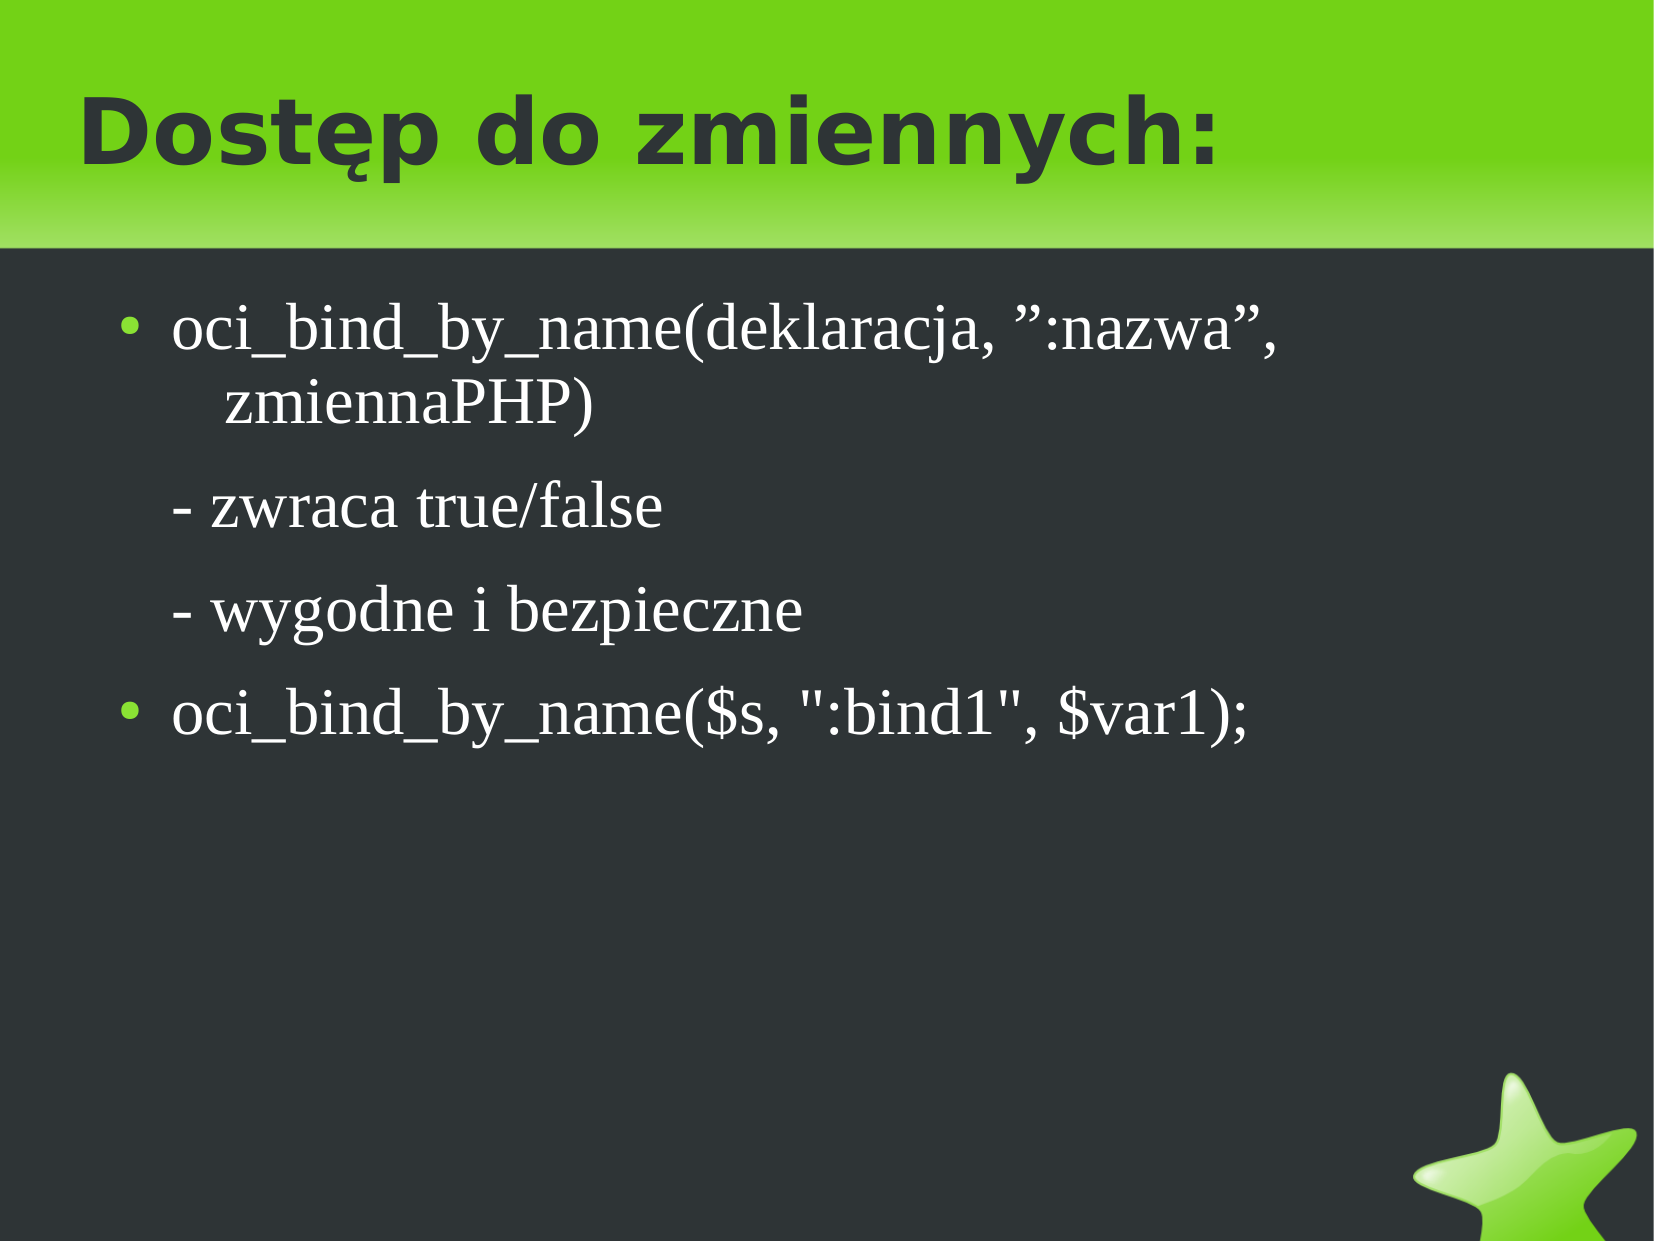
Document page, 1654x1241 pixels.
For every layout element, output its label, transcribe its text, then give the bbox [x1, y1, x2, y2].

title Dostęp do zmiennych: [76, 36, 1565, 229]
list oci_bind_by_name(deklaracja, ”:nazwa”, zmiennaPHP) - zwraca true/false - wygodne i bezpieczne oci_bind_by_name($s, ":bind1", $var1); [82, 290, 1571, 1094]
picture [0, 0, 1654, 1241]
